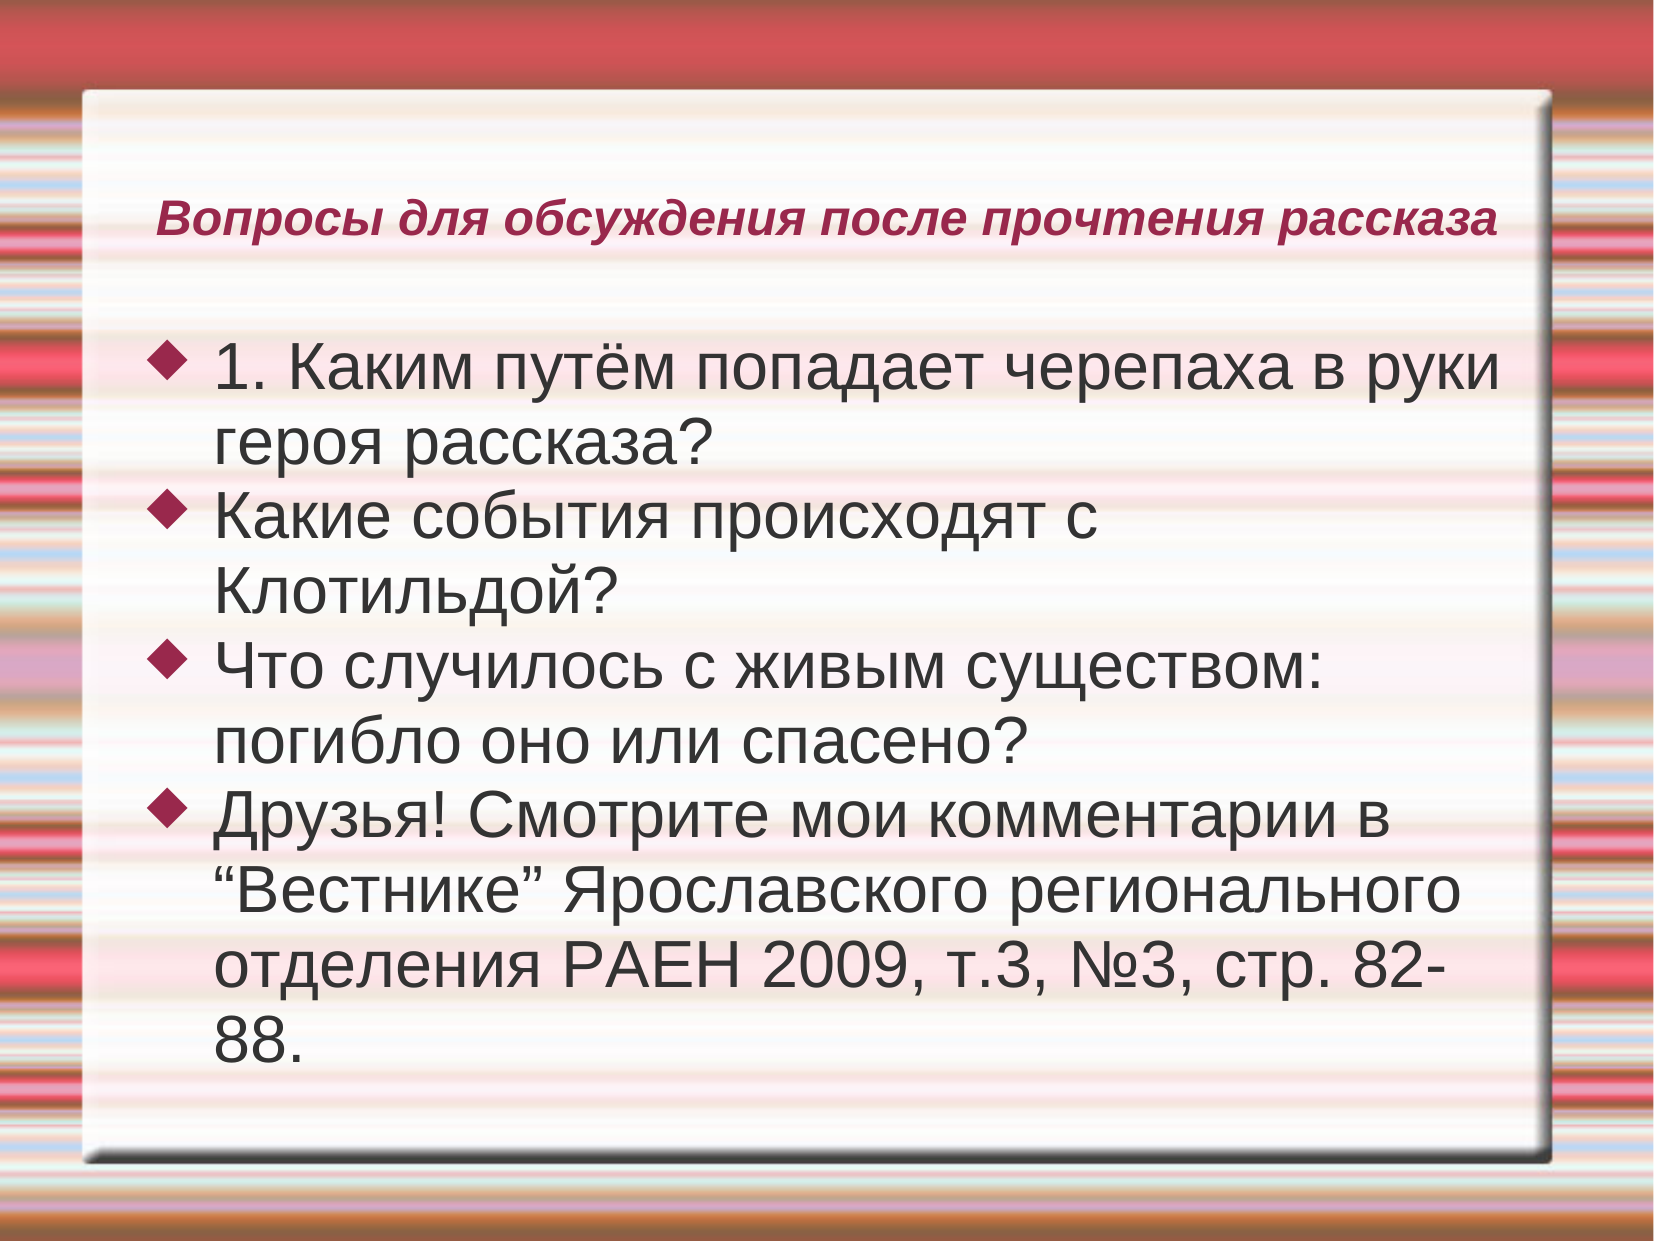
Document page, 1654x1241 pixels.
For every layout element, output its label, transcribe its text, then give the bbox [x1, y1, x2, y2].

title Вопросы для обсуждения после прочтения рассказа [121, 114, 1534, 322]
list 1. Каким путём попадает черепаха в руки героя рассказа? Какие события происходят с Клотильдой? Что случилось с живым существом: погибло оно или спасено? Друзья! Смотрите мои комментарии в “Вестнике” Ярославского регионального отделения РАЕН 2009, т.3, №3, стр. 82- 88. [130, 328, 1512, 1111]
picture [0, 0, 1654, 1241]
